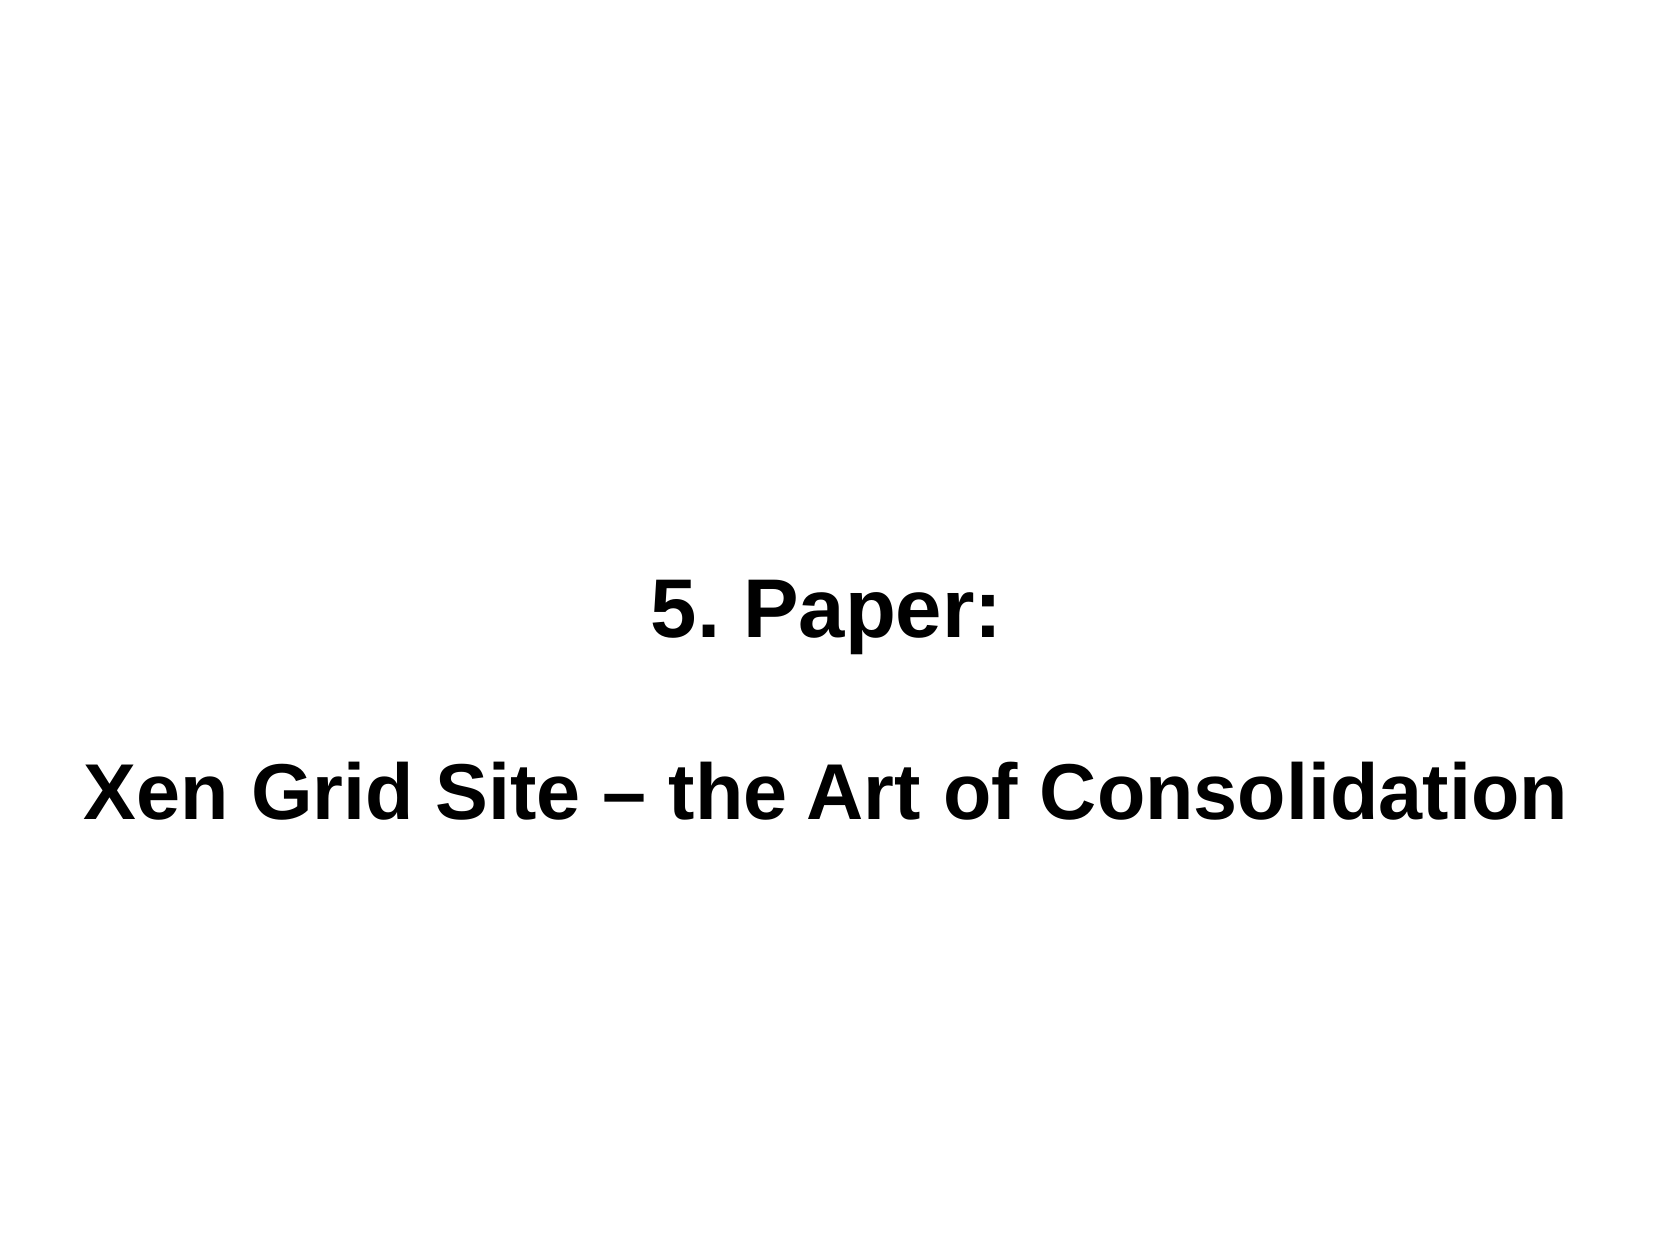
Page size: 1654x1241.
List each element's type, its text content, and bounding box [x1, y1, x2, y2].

subtitle 5. Paper: Xen Grid Site – the Art of Consolidation [82, 297, 1571, 1102]
